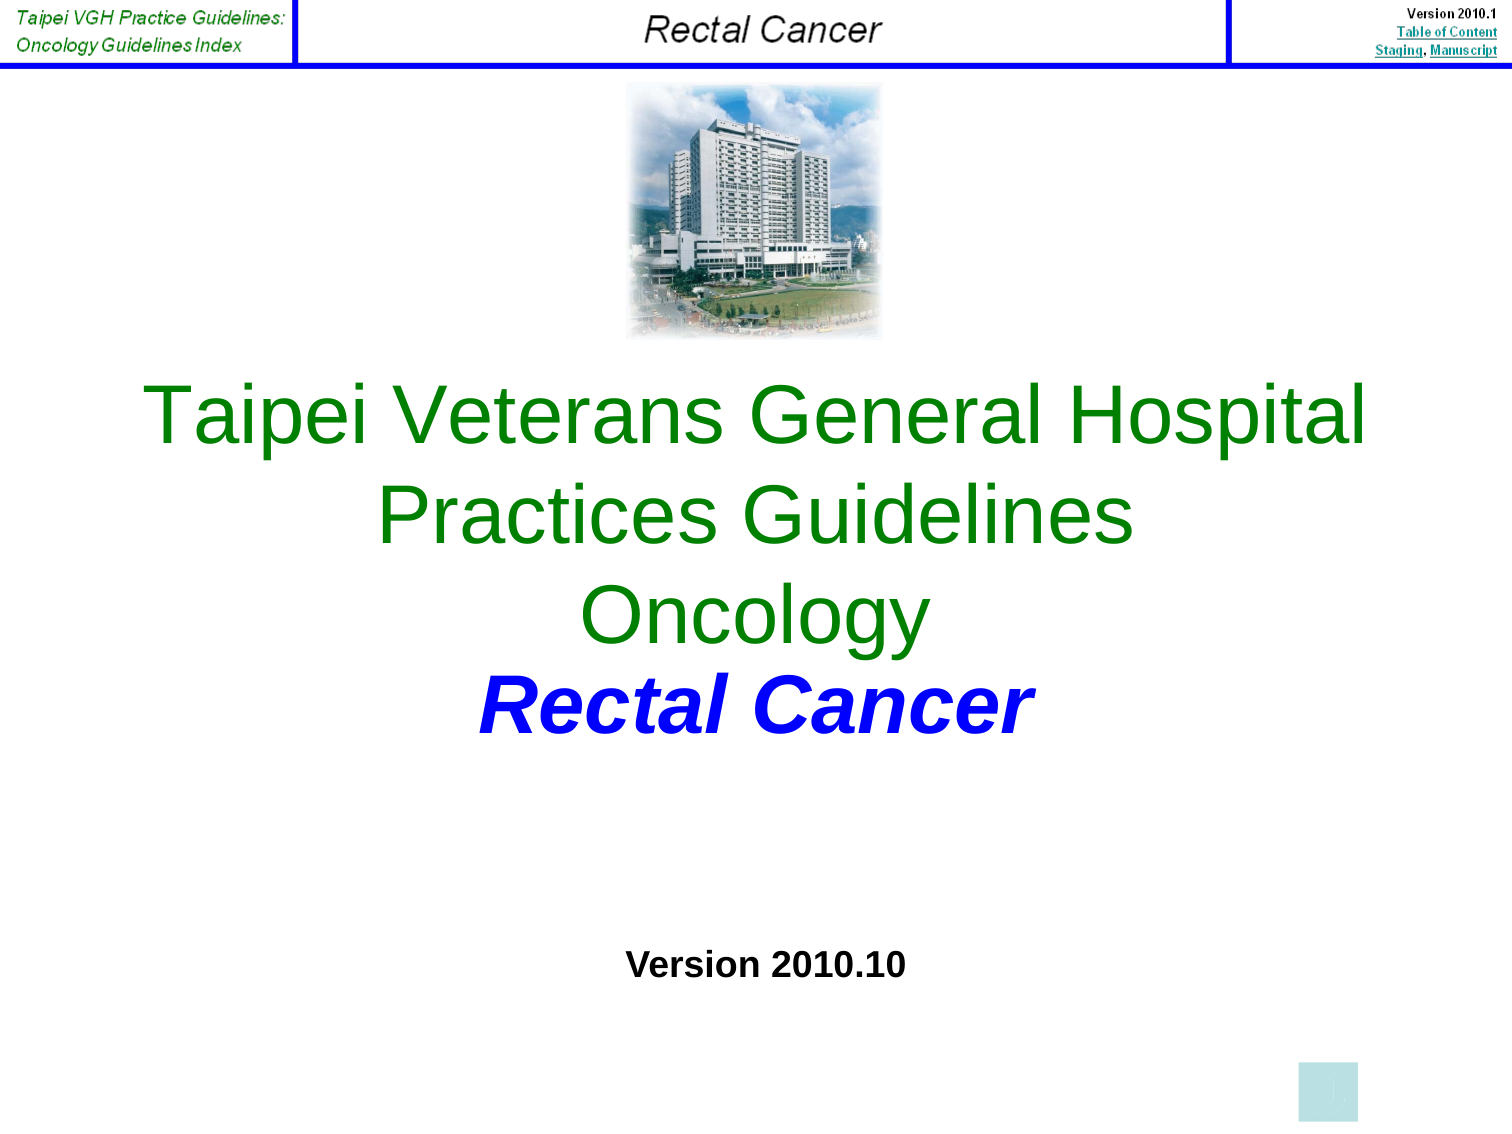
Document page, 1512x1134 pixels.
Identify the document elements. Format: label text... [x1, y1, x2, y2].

subtitle Rectal Cancer [226, 642, 1286, 933]
title Taipei Veterans General Hospital Practices Guidelines Oncology [113, 352, 1399, 596]
picture [626, 82, 883, 340]
text_box Version 2010.10 [610, 933, 922, 993]
